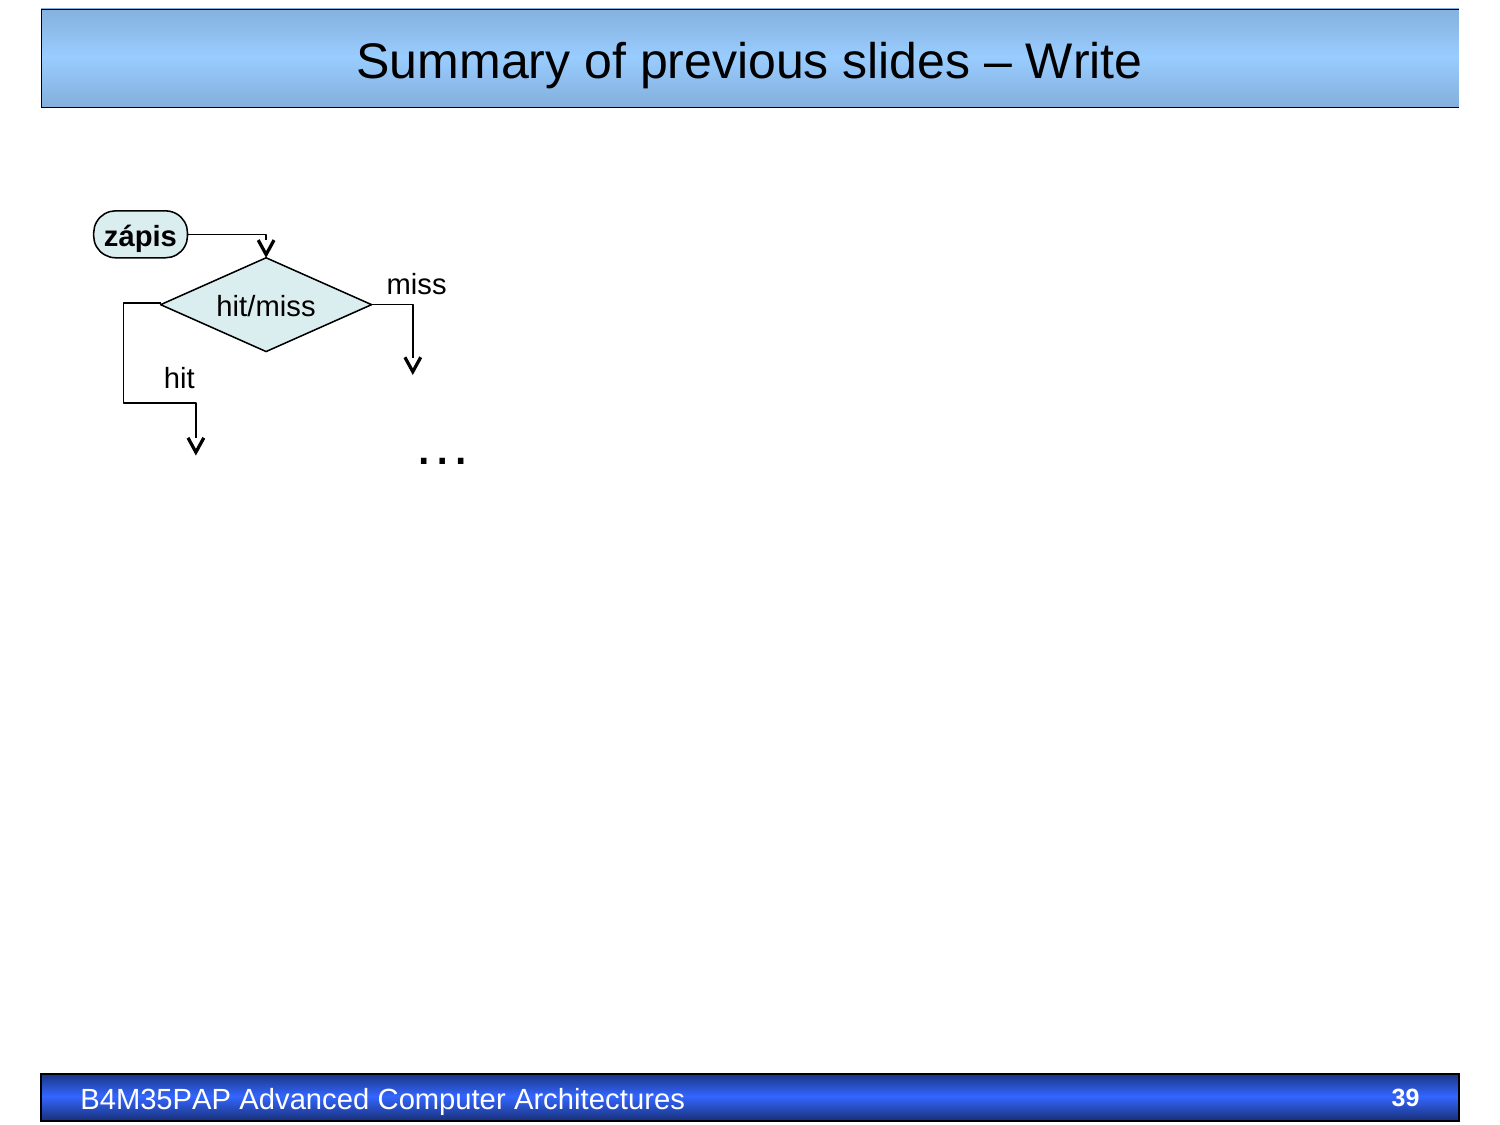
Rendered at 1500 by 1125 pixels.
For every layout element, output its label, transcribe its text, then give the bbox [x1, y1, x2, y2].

title Summary of previous slides – Write [41, 8, 1459, 108]
text_box zápis [93, 210, 188, 258]
text_box hit [149, 351, 211, 402]
text_box … [398, 398, 504, 484]
text_box hit/miss [160, 258, 371, 352]
text_box miss [371, 257, 462, 308]
